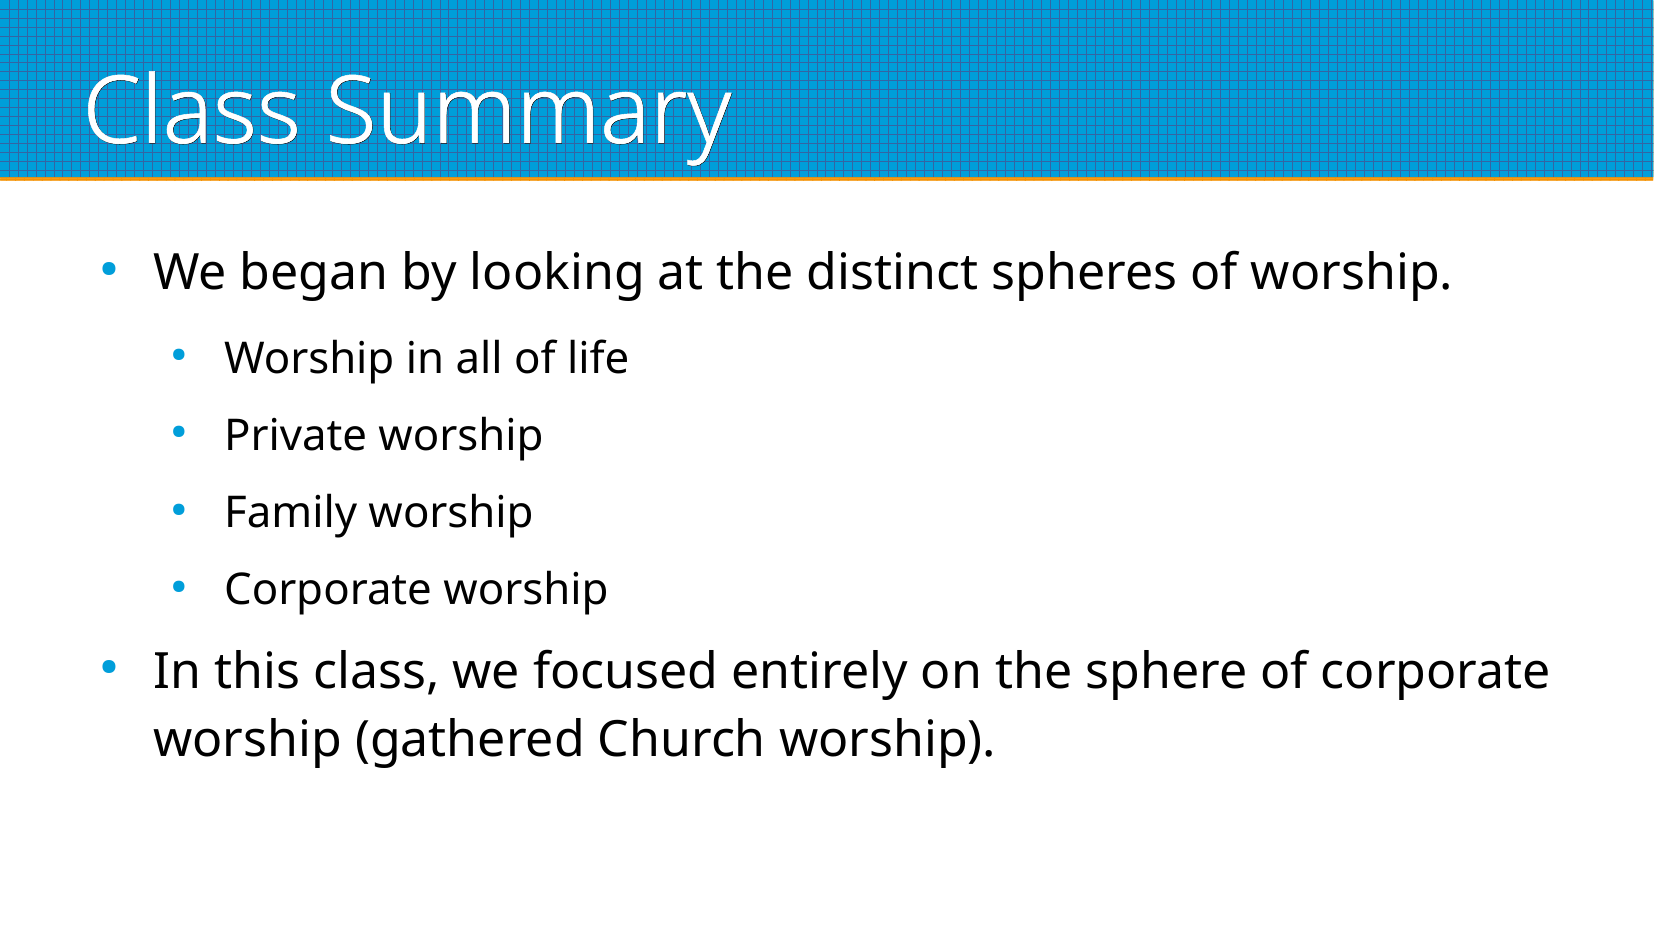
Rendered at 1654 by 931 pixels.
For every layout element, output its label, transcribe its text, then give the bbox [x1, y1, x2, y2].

title Class Summary [82, 14, 1571, 171]
list We began by looking at the distinct spheres of worship. Worship in all of life Private worship Family worship Corporate worship In this class, we focused entirely on the sphere of corporate worship (gathered Church worship). [82, 236, 1613, 863]
